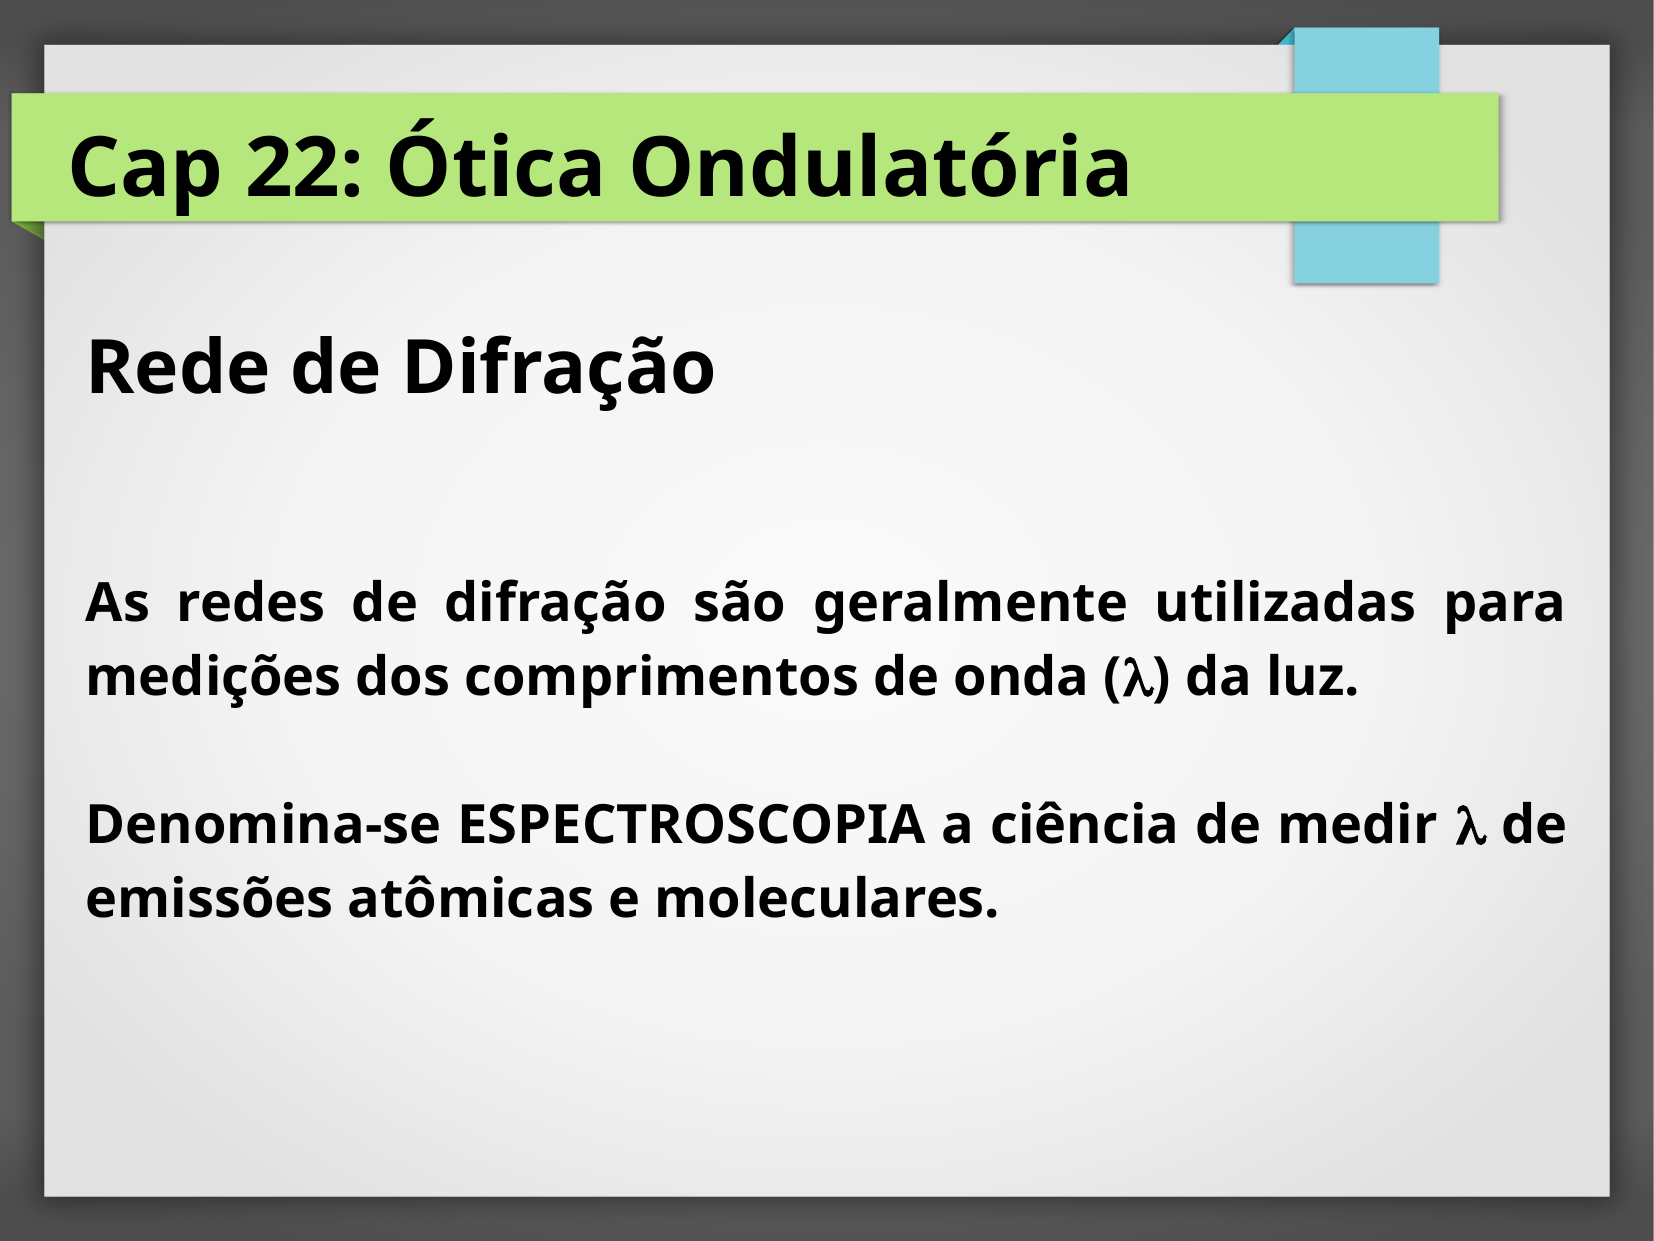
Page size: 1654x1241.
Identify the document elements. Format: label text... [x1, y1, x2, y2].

text_box Cap 22: Ótica Ondulatória [53, 100, 1607, 1193]
text_box Rede de Difração As redes de difração são geralmente utilizadas para medições dos comprimentos de onda (l) da luz. Denomina-se ESPECTROSCOPIA a ciência de medir l de emissões atômicas e moleculares. [70, 306, 1583, 1131]
picture [0, 0, 1654, 1241]
